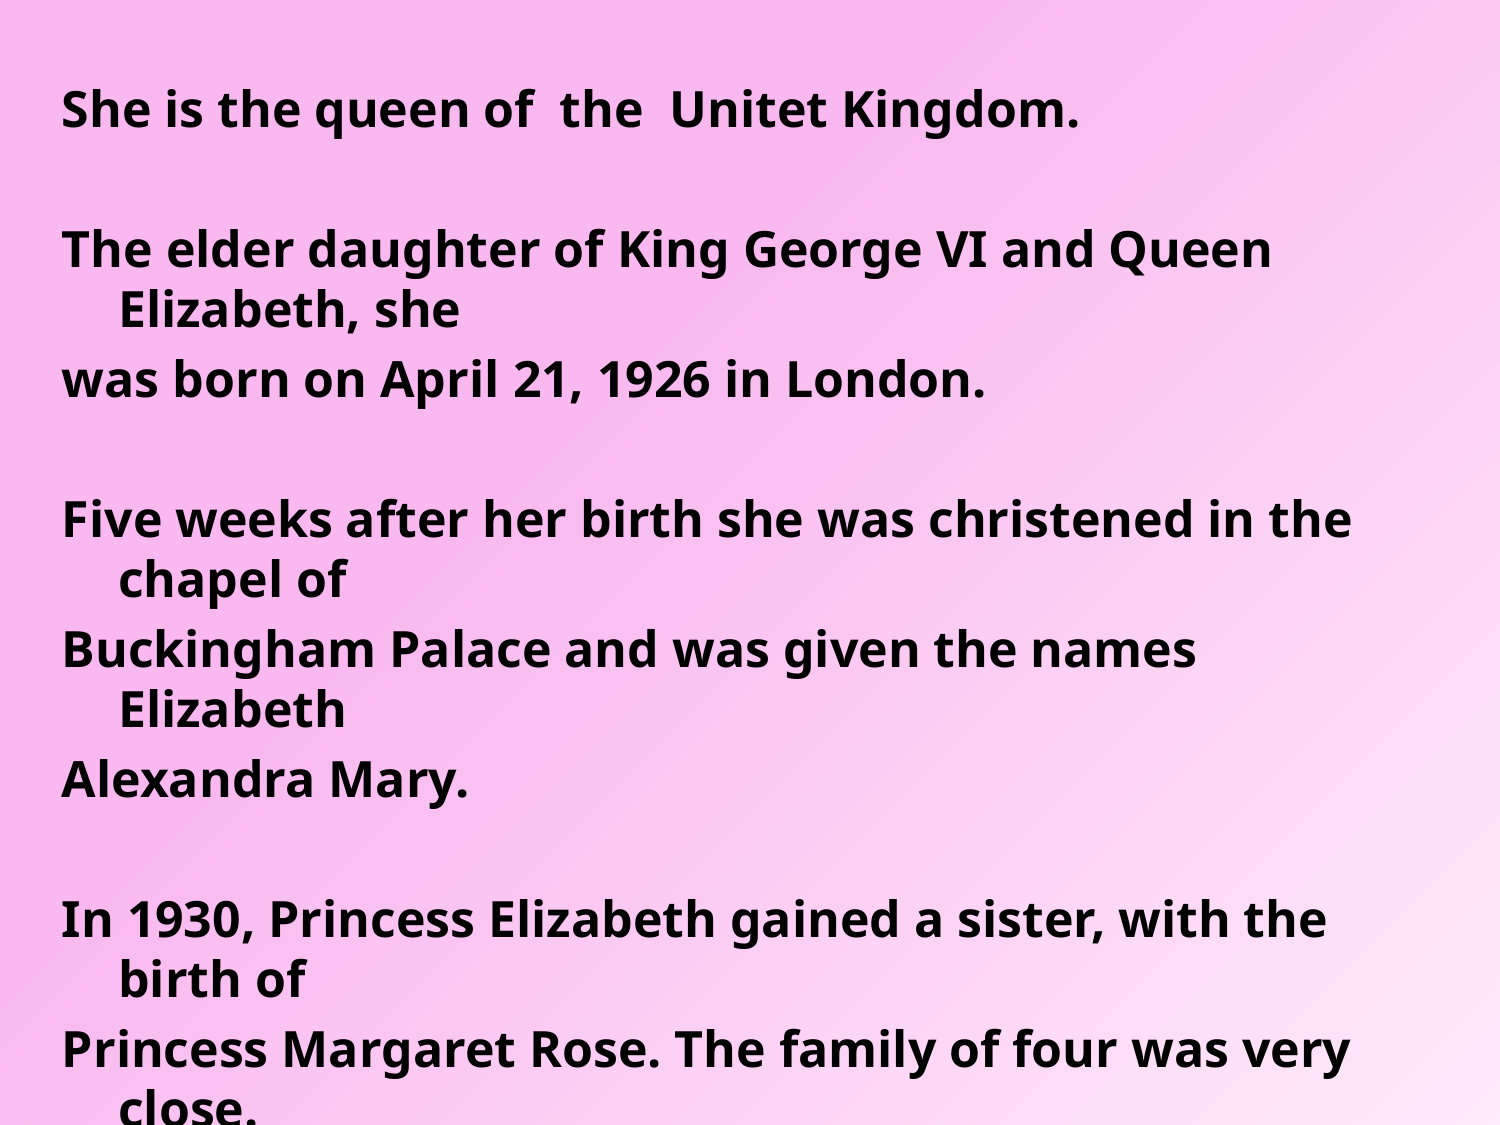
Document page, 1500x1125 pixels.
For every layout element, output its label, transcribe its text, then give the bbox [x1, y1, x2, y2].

list She is the queen of the Unitet Kingdom. The elder daughter of King George VI and Queen Elizabeth, she was born on April 21, 1926 in London. Five weeks after her birth she was christened in the chapel of Buckingham Palace and was given the names Elizabeth Alexandra Mary. In 1930, Princess Elizabeth gained a sister, with the birth of Princess Margaret Rose. The family of four was very close. [46, 70, 1397, 1005]
